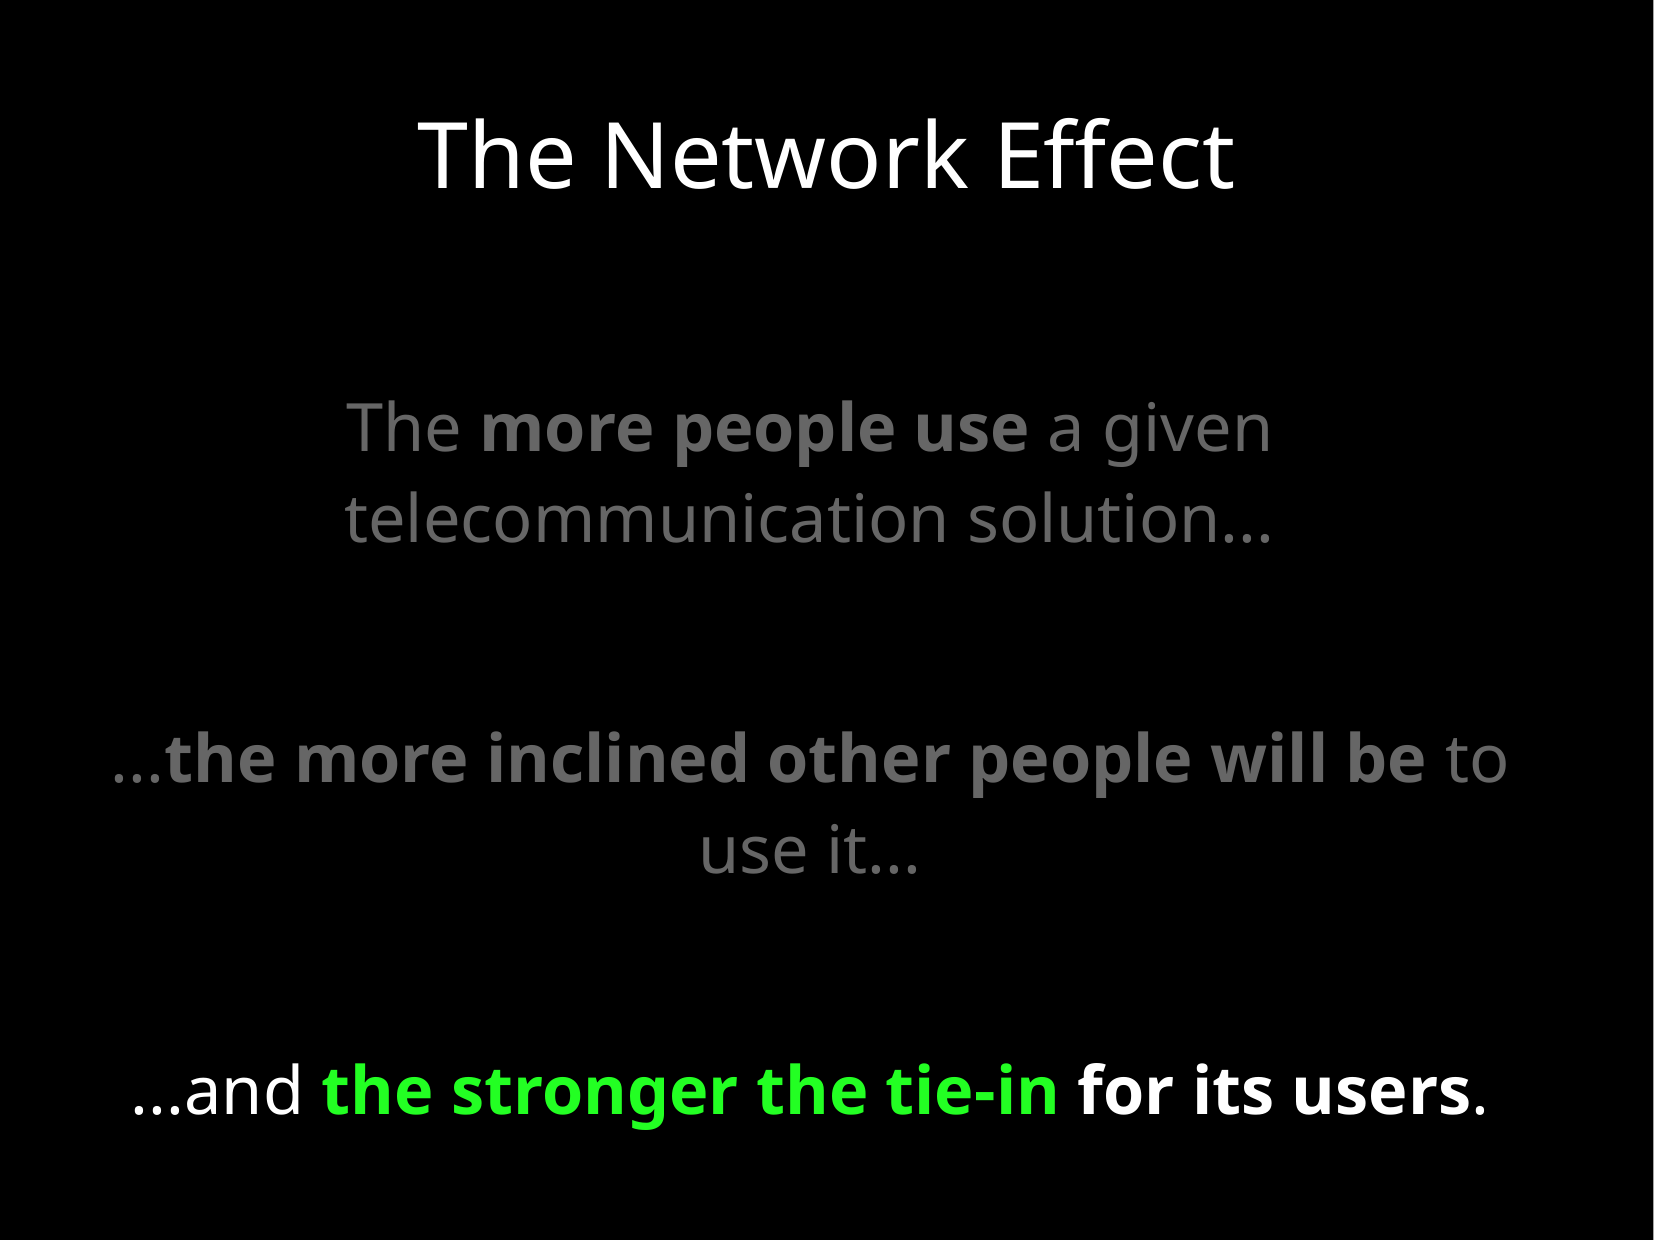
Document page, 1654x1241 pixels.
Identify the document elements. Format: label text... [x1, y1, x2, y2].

list The more people use a given telecommunication solution... ...the more inclined other people will be to use it... ...and the stronger the tie-in for its users. [82, 379, 1538, 1135]
title The Network Effect [82, 49, 1571, 257]
